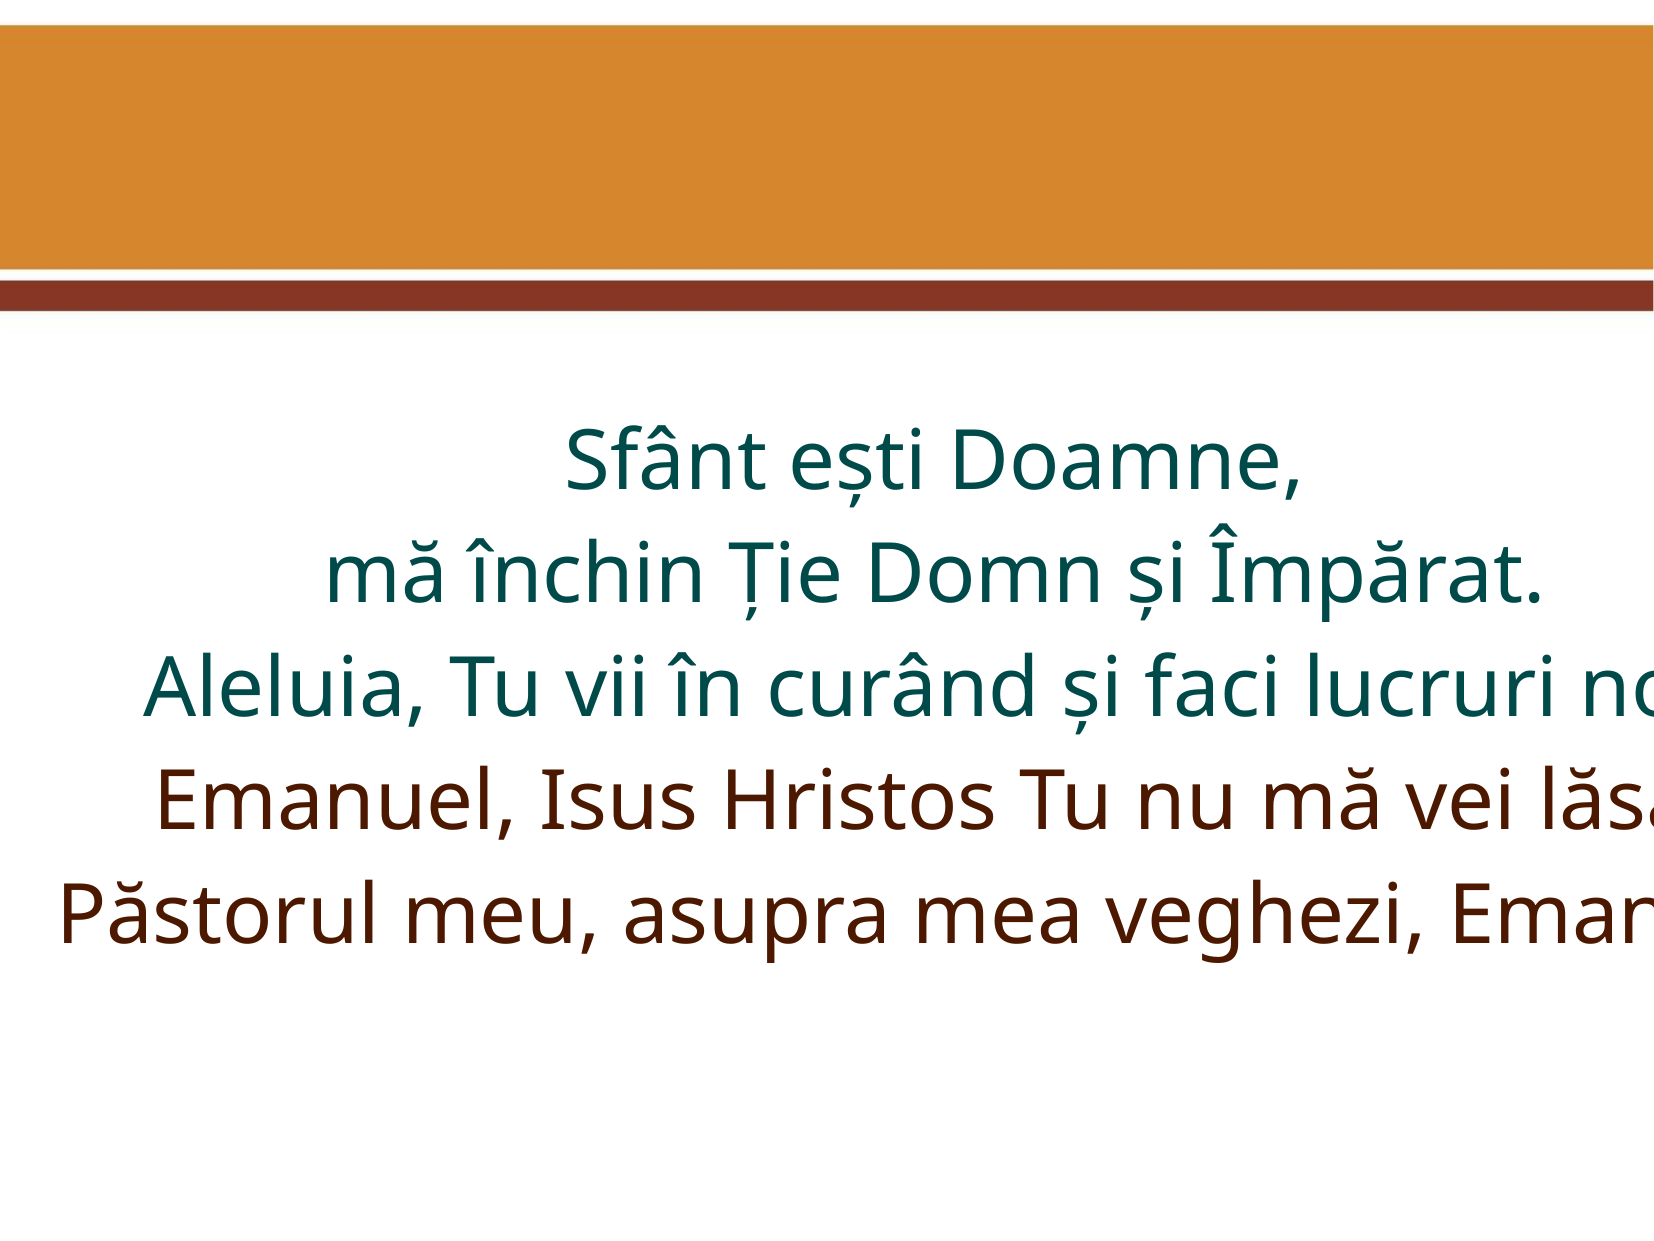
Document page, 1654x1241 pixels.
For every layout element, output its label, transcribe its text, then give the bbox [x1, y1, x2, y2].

picture [1643, 677, 1654, 710]
text_box Sfânt eşti Doamne, mă închin Ţie Domn şi Împărat. Aleluia, Tu vii în curând şi faci lucruri noi. Emanuel, Isus Hristos Tu nu mă vei lăsa. Păstorul meu, asupra mea veghezi, Emanuel. [41, 392, 1612, 916]
picture [0, 0, 1654, 1241]
